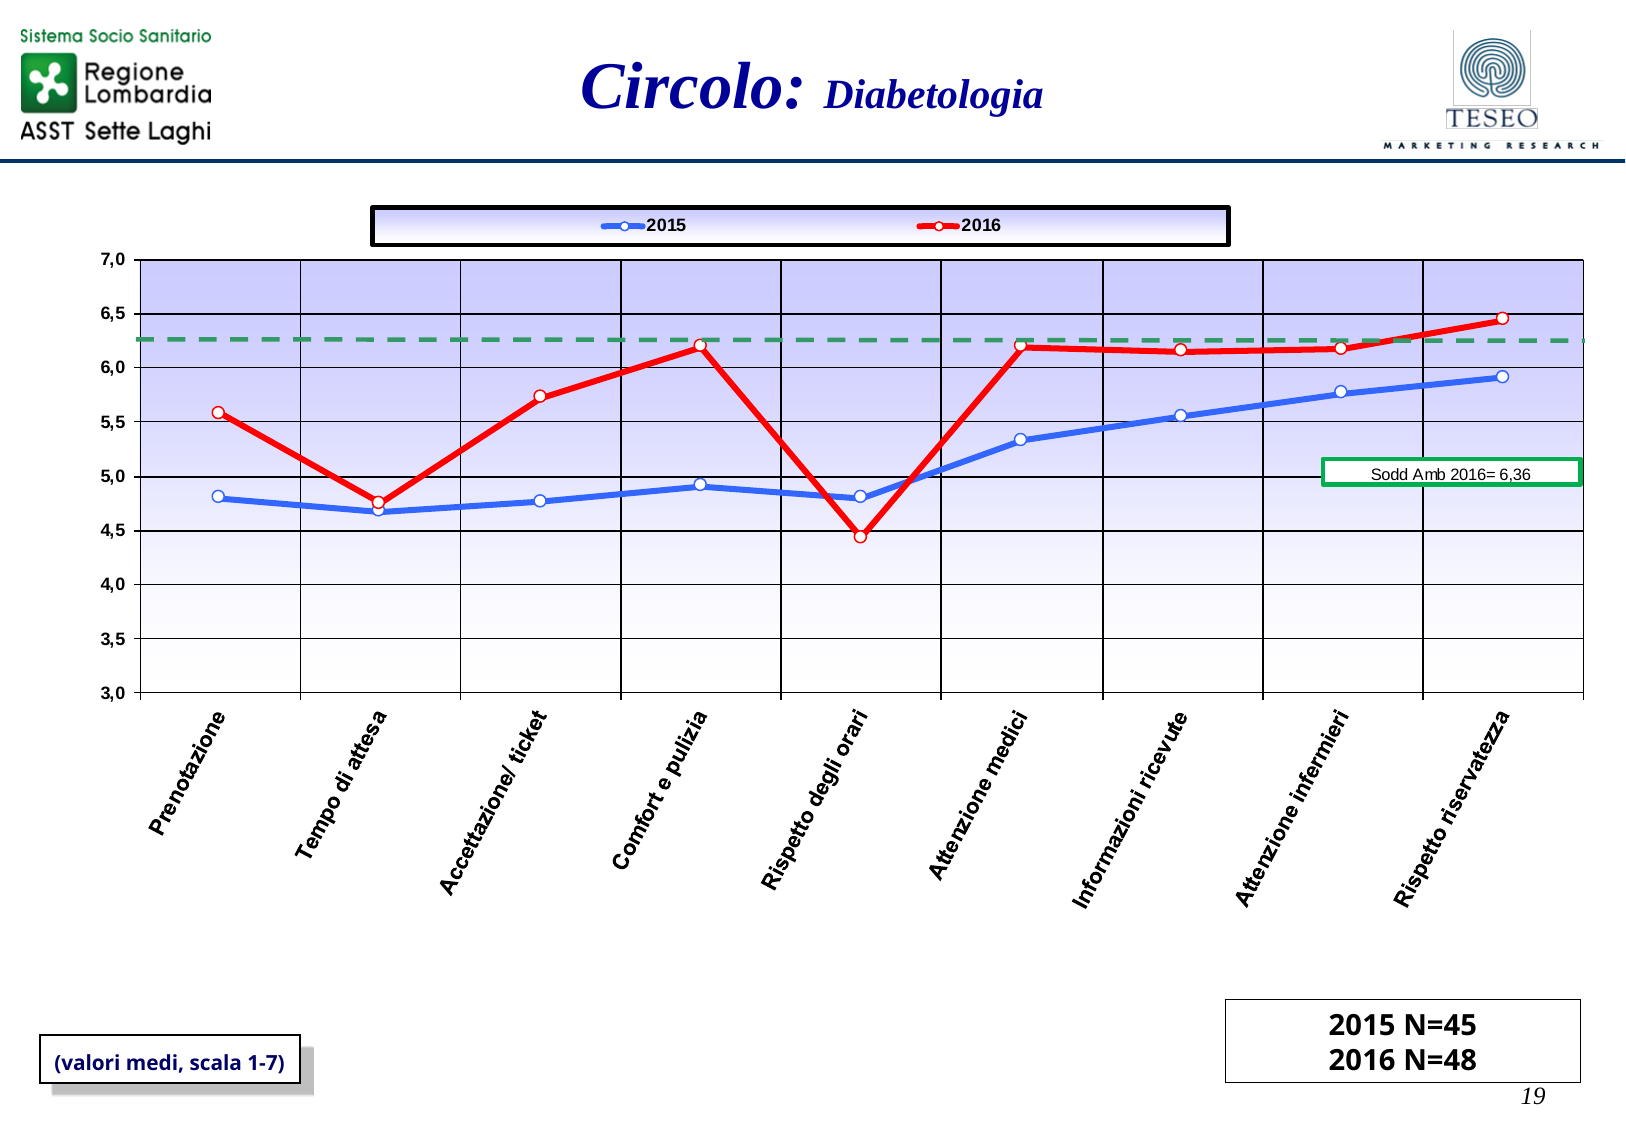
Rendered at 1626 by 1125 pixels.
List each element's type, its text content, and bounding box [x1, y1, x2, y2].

picture [28, 196, 1597, 1086]
picture [1381, 30, 1604, 149]
picture [21, 26, 211, 148]
text_box Circolo: Diabetologia [268, 18, 1356, 144]
